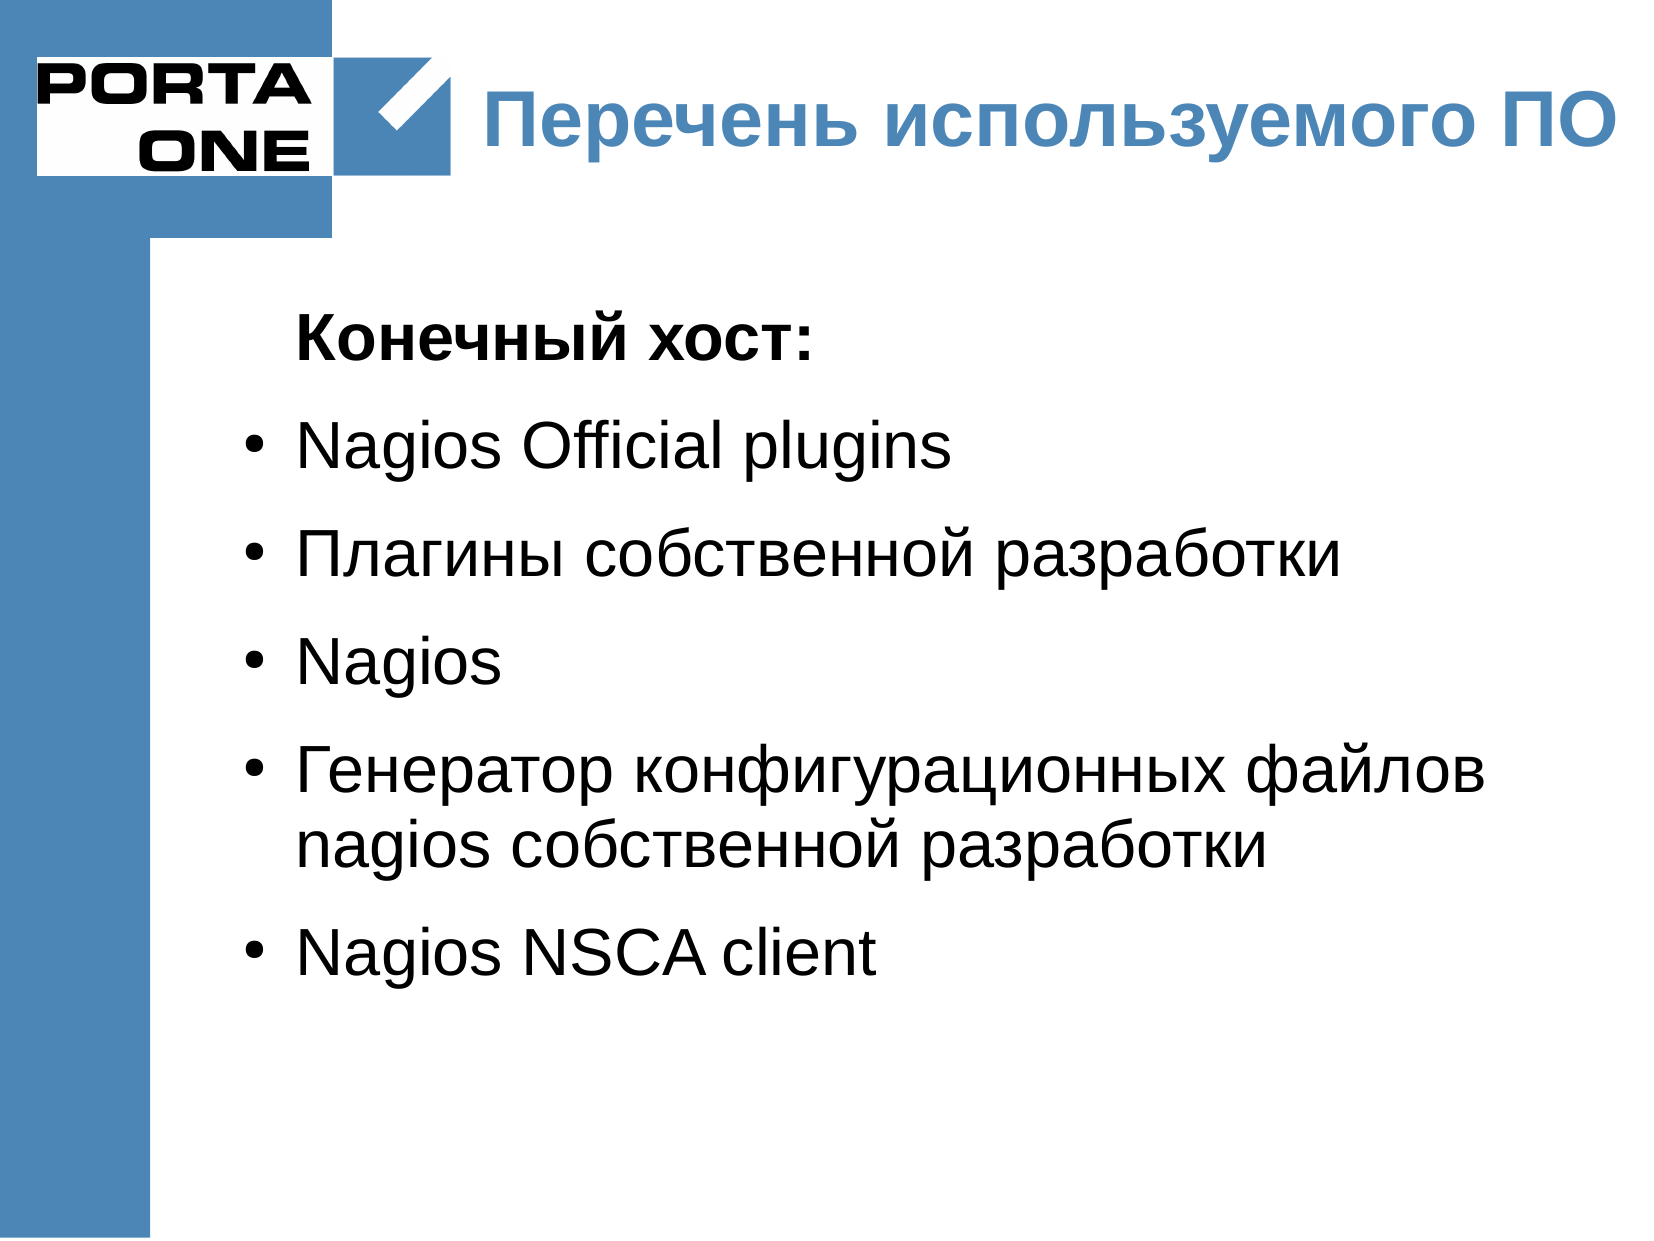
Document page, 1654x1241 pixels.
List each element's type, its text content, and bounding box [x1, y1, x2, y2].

text_box [0, 0, 332, 1238]
title Перечень используемого ПО [449, 0, 1653, 239]
list Конечный хост: Nagios Official plugins Плагины собственной разработки Nagios Генератор конфигурационных файлов nagios собственной разработки Nagios NSCA client [225, 300, 1576, 1163]
picture [37, 57, 449, 176]
